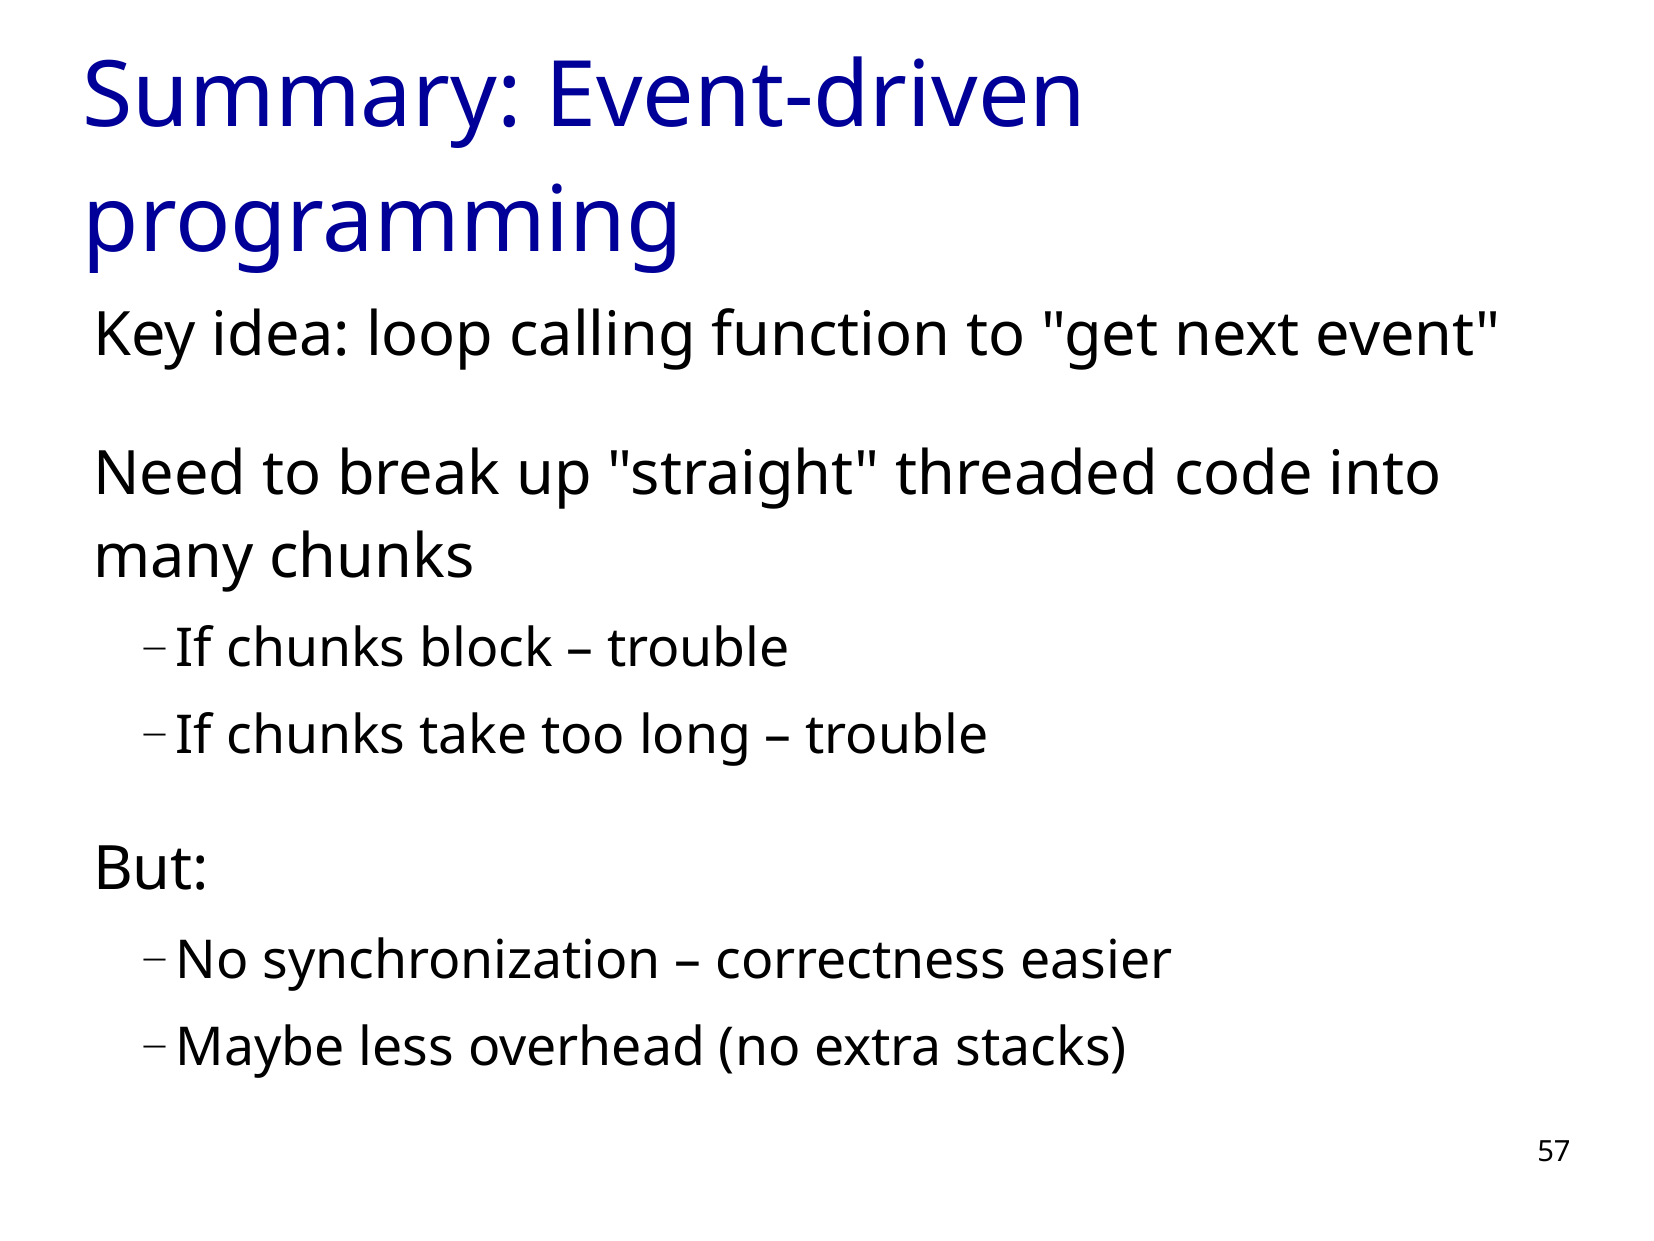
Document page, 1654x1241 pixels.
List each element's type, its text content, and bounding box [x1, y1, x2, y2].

list Key idea: loop calling function to "get next event" Need to break up "straight" threaded code into many chunks If chunks block – trouble If chunks take too long – trouble But: No synchronization – correctness easier Maybe less overhead (no extra stacks) [60, 290, 1571, 1096]
title Summary: Event-driven programming [82, 49, 1571, 257]
